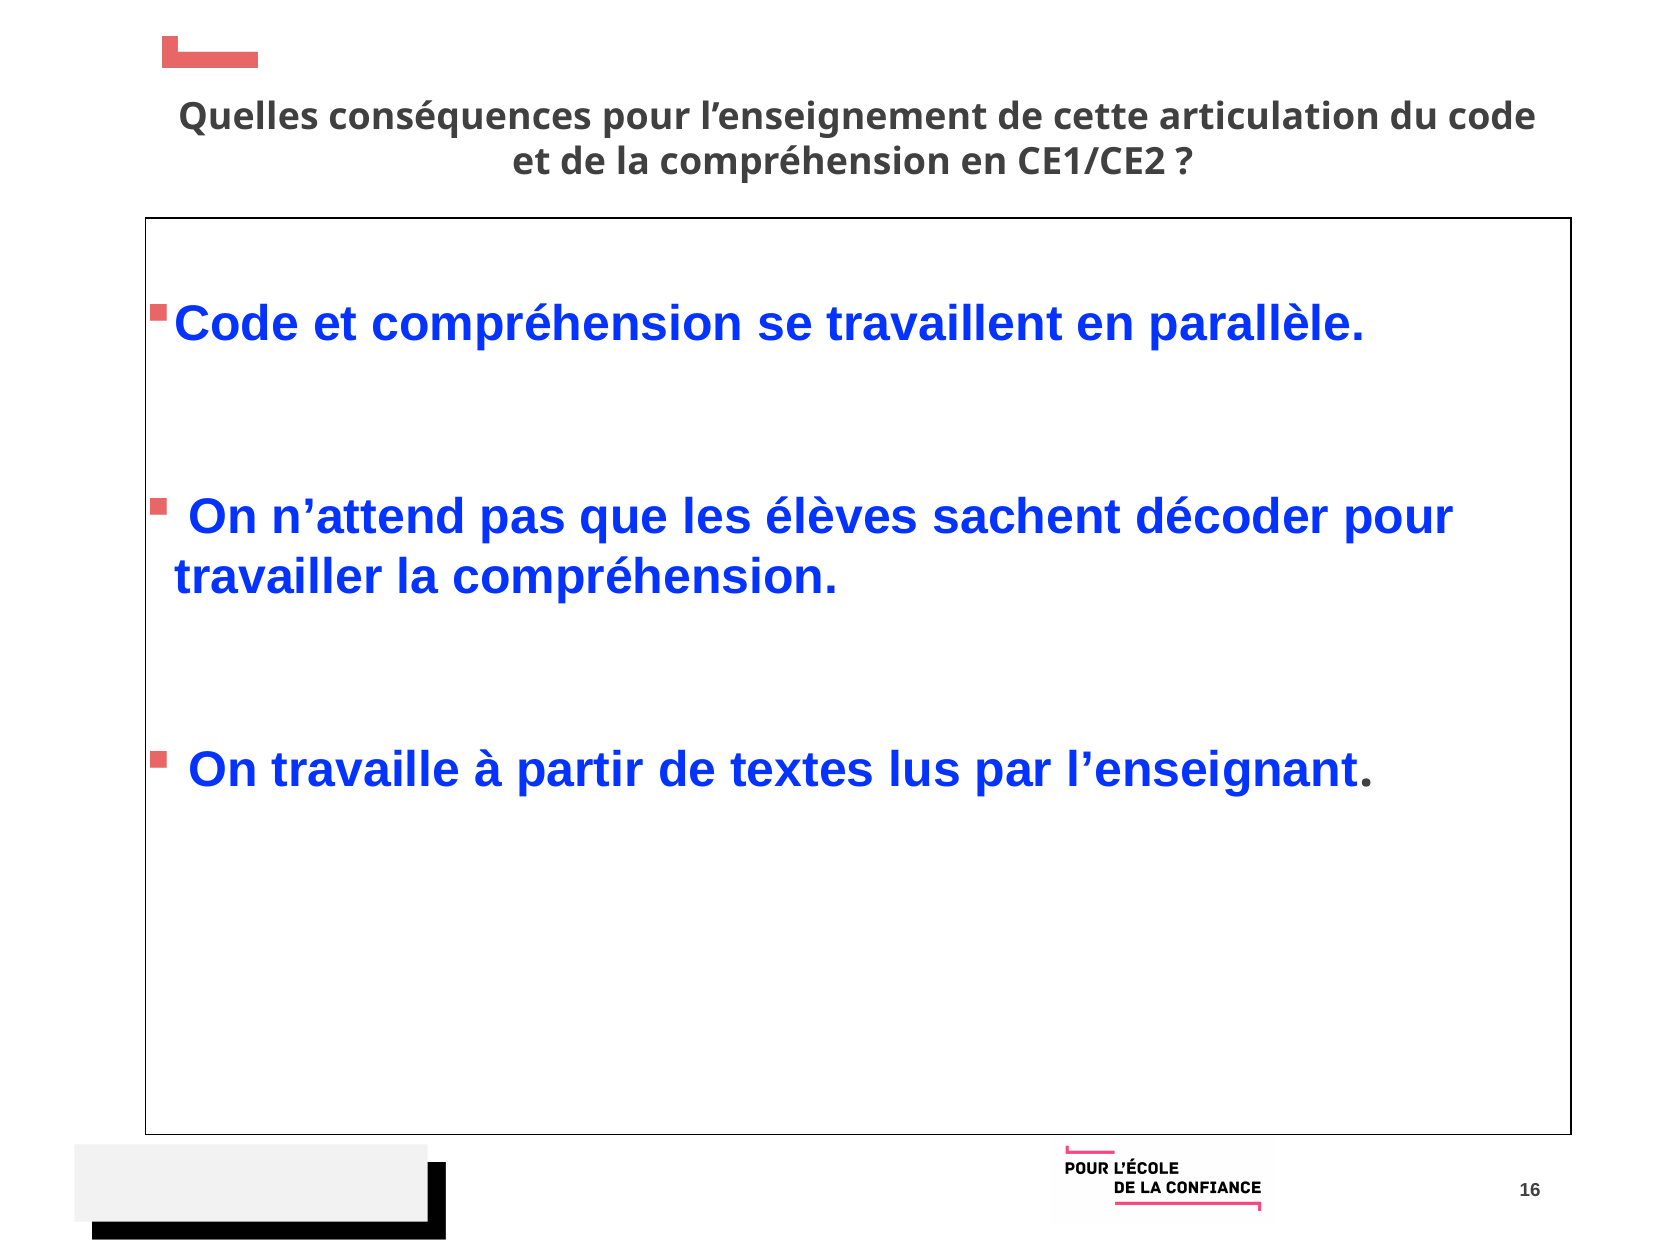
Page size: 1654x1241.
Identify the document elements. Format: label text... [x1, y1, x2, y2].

list Code et compréhension se travaillent en parallèle. On n’attend pas que les élèves sachent décoder pour travailler la compréhension. On travaille à partir de textes lus par l’enseignant. [145, 217, 1571, 1135]
picture [1049, 1135, 1279, 1227]
title Quelles conséquences pour l’enseignement de cette articulation du code et de la compréhension en CE1/CE2 ? [145, 67, 1571, 209]
text_box [74, 1144, 428, 1222]
picture [161, 35, 259, 69]
text_box <numéro> [1473, 1155, 1556, 1222]
